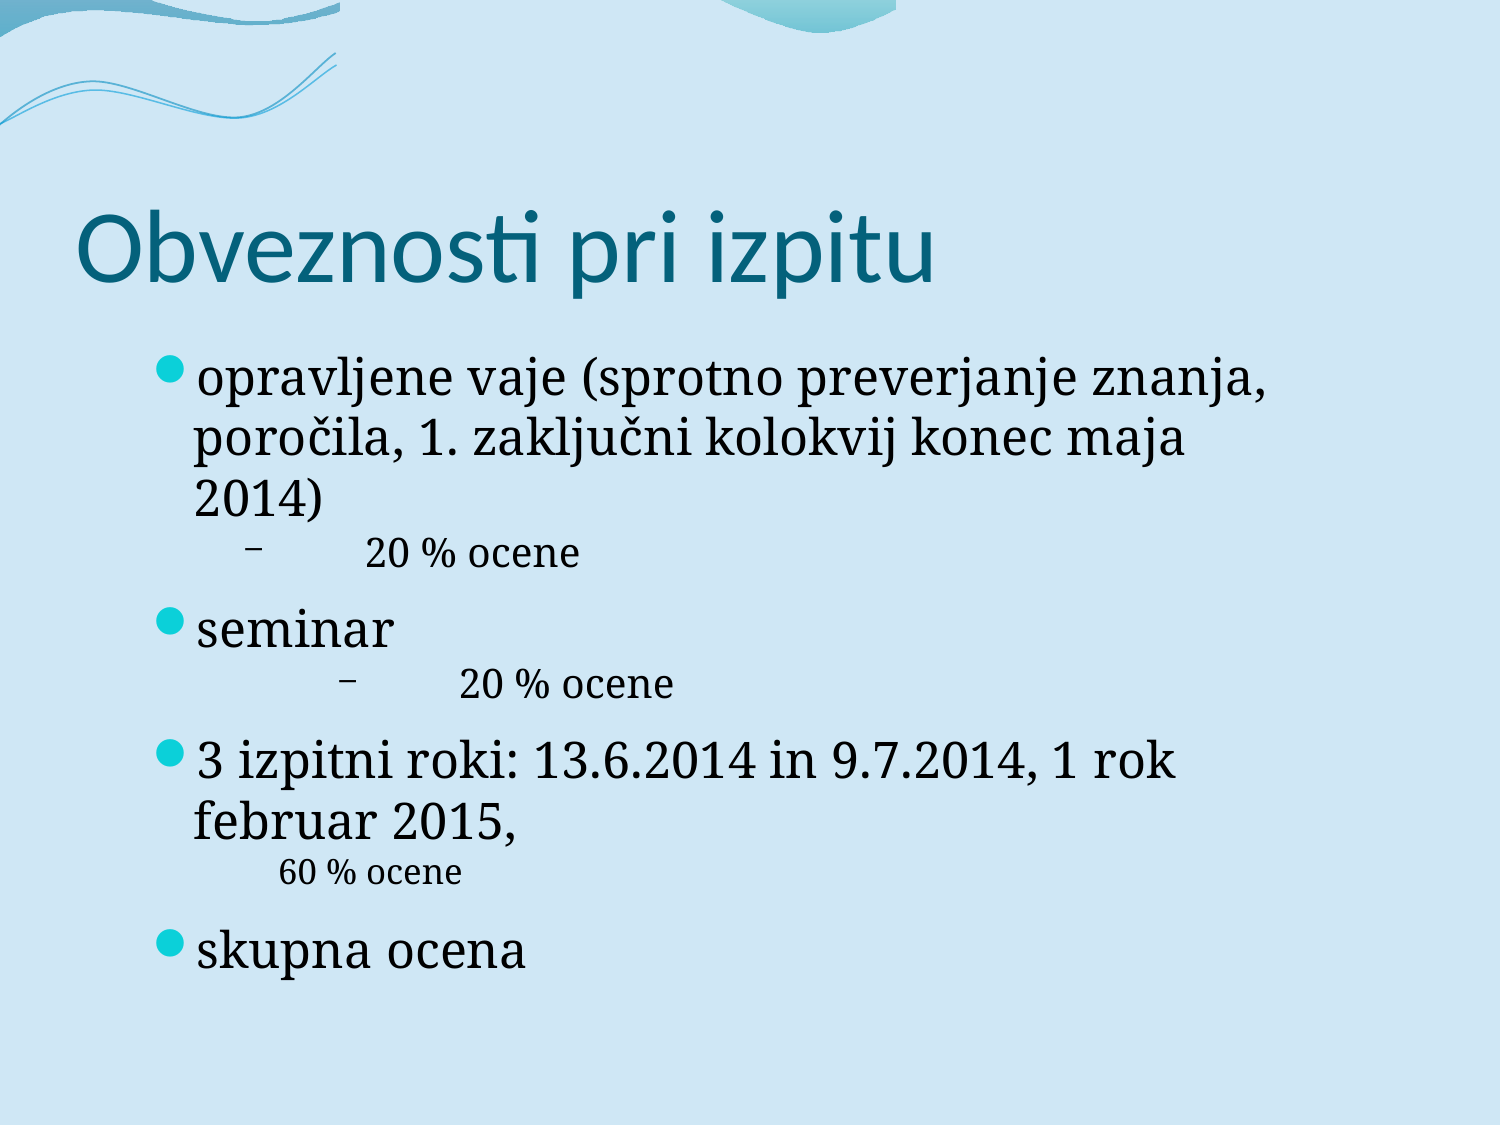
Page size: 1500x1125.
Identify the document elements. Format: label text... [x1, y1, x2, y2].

list opravljene vaje (sprotno preverjanje znanja, poročila, 1. zaključni kolokvij konec maja 2014) 20 % ocene seminar 20 % ocene 3 izpitni roki: 13.6.2014 in 9.7.2014, 1 rok februar 2015, 60 % ocene skupna ocena [137, 337, 1284, 992]
title Obveznosti pri izpitu [75, 115, 1425, 304]
